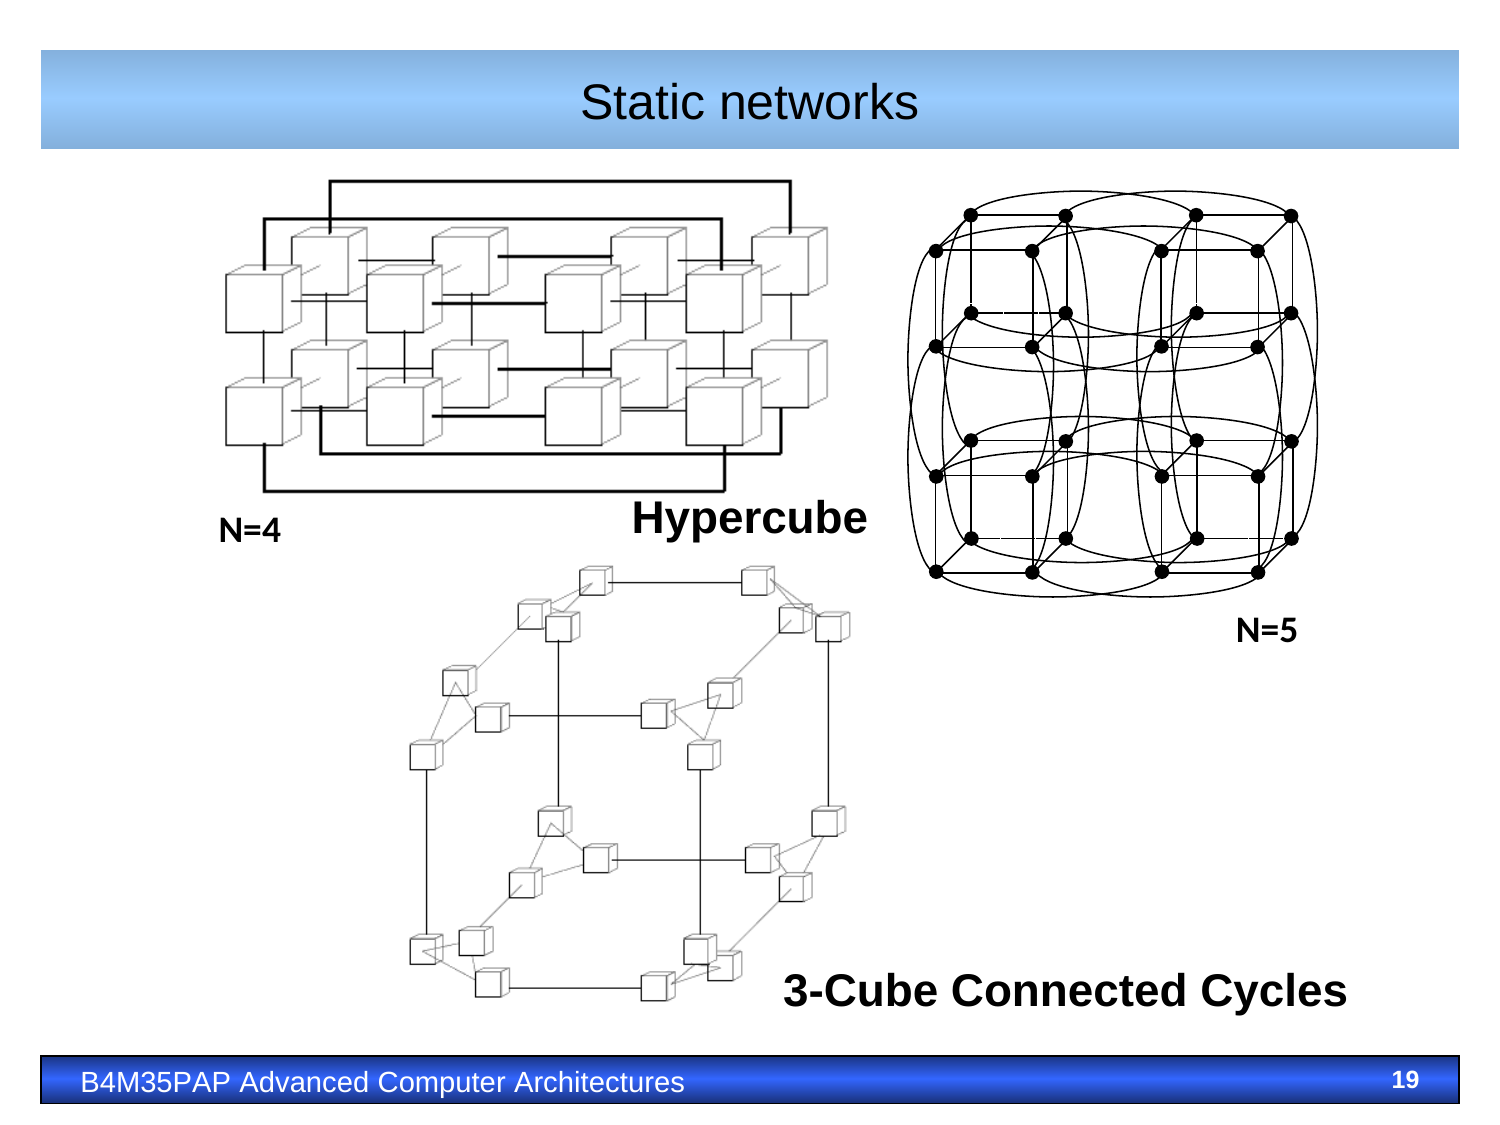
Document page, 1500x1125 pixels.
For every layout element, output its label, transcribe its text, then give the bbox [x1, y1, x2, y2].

text_box [1059, 434, 1073, 448]
text_box N=5 [1145, 597, 1424, 663]
text_box [1025, 565, 1039, 579]
text_box [1025, 340, 1039, 354]
text_box [1059, 306, 1073, 320]
text_box [1190, 306, 1204, 320]
text_box [1154, 339, 1169, 353]
text_box [1251, 565, 1265, 579]
text_box [929, 339, 943, 353]
text_box [929, 244, 943, 258]
text_box [964, 306, 978, 320]
text_box [1155, 565, 1169, 579]
text_box [1189, 208, 1203, 222]
text_box [1251, 340, 1265, 354]
chart [224, 155, 836, 498]
text_box Hypercube [616, 480, 884, 551]
text_box [1190, 531, 1204, 546]
text_box [929, 565, 943, 579]
text_box [1059, 531, 1073, 546]
text_box [1284, 209, 1298, 223]
text_box [964, 531, 979, 546]
text_box [1284, 531, 1299, 546]
title Static networks [41, 50, 1459, 149]
text_box 3-Cube Connected Cycles [755, 952, 1364, 1023]
text_box [964, 433, 978, 448]
text_box [1025, 244, 1039, 258]
text_box [1284, 306, 1298, 320]
text_box [1284, 434, 1299, 448]
text_box N=4 [128, 497, 407, 563]
text_box [1025, 469, 1039, 484]
text_box [929, 469, 943, 484]
text_box [1154, 244, 1169, 258]
text_box [1251, 244, 1265, 258]
text_box [1251, 469, 1265, 484]
text_box [1190, 433, 1204, 448]
chart [406, 552, 853, 1004]
text_box [964, 208, 978, 222]
text_box [1059, 209, 1073, 223]
text_box [1155, 469, 1169, 484]
